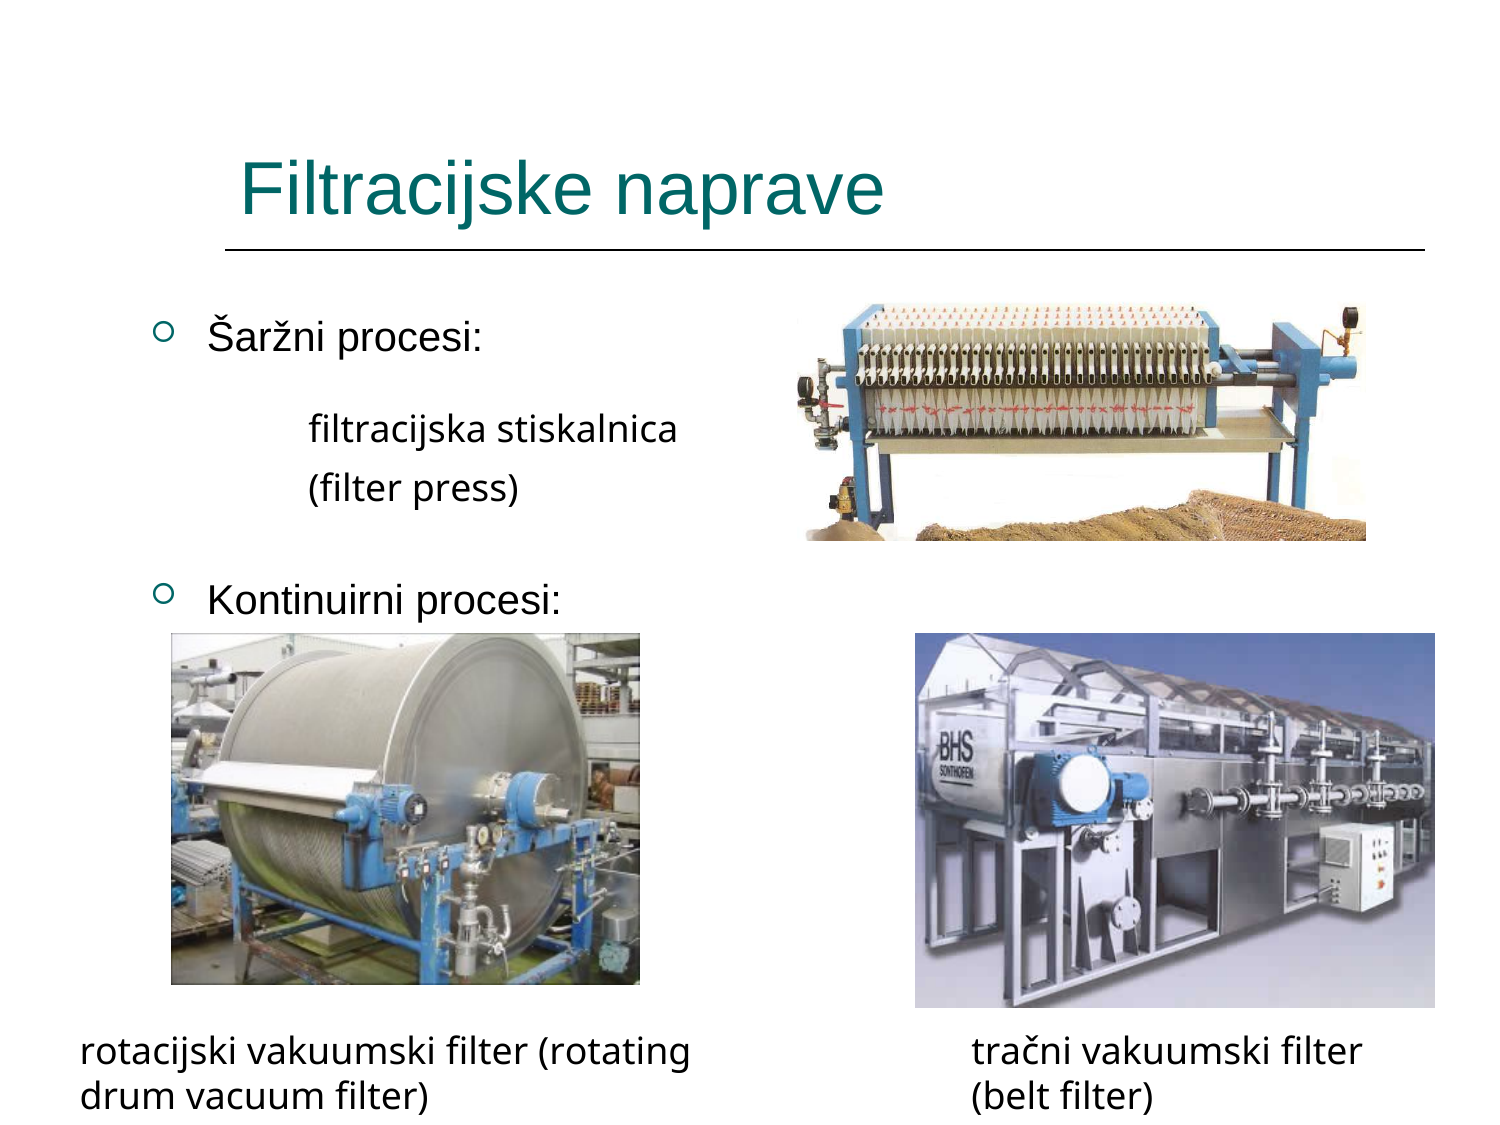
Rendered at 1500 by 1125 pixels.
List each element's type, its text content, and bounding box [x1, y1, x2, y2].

text_box tračni vakuumski filter (belt filter) [956, 1019, 1389, 1125]
list Šaržni procesi: Kontinuirni procesi: [135, 302, 1336, 978]
text_box rotacijski vakuumski filter (rotating drum vacuum filter) [64, 1019, 774, 1125]
picture [915, 633, 1435, 1008]
picture [171, 633, 640, 985]
picture [797, 290, 1366, 541]
title Filtracijske naprave [224, 49, 1425, 237]
text_box filtracijska stiskalnica (filter press) [218, 397, 739, 517]
